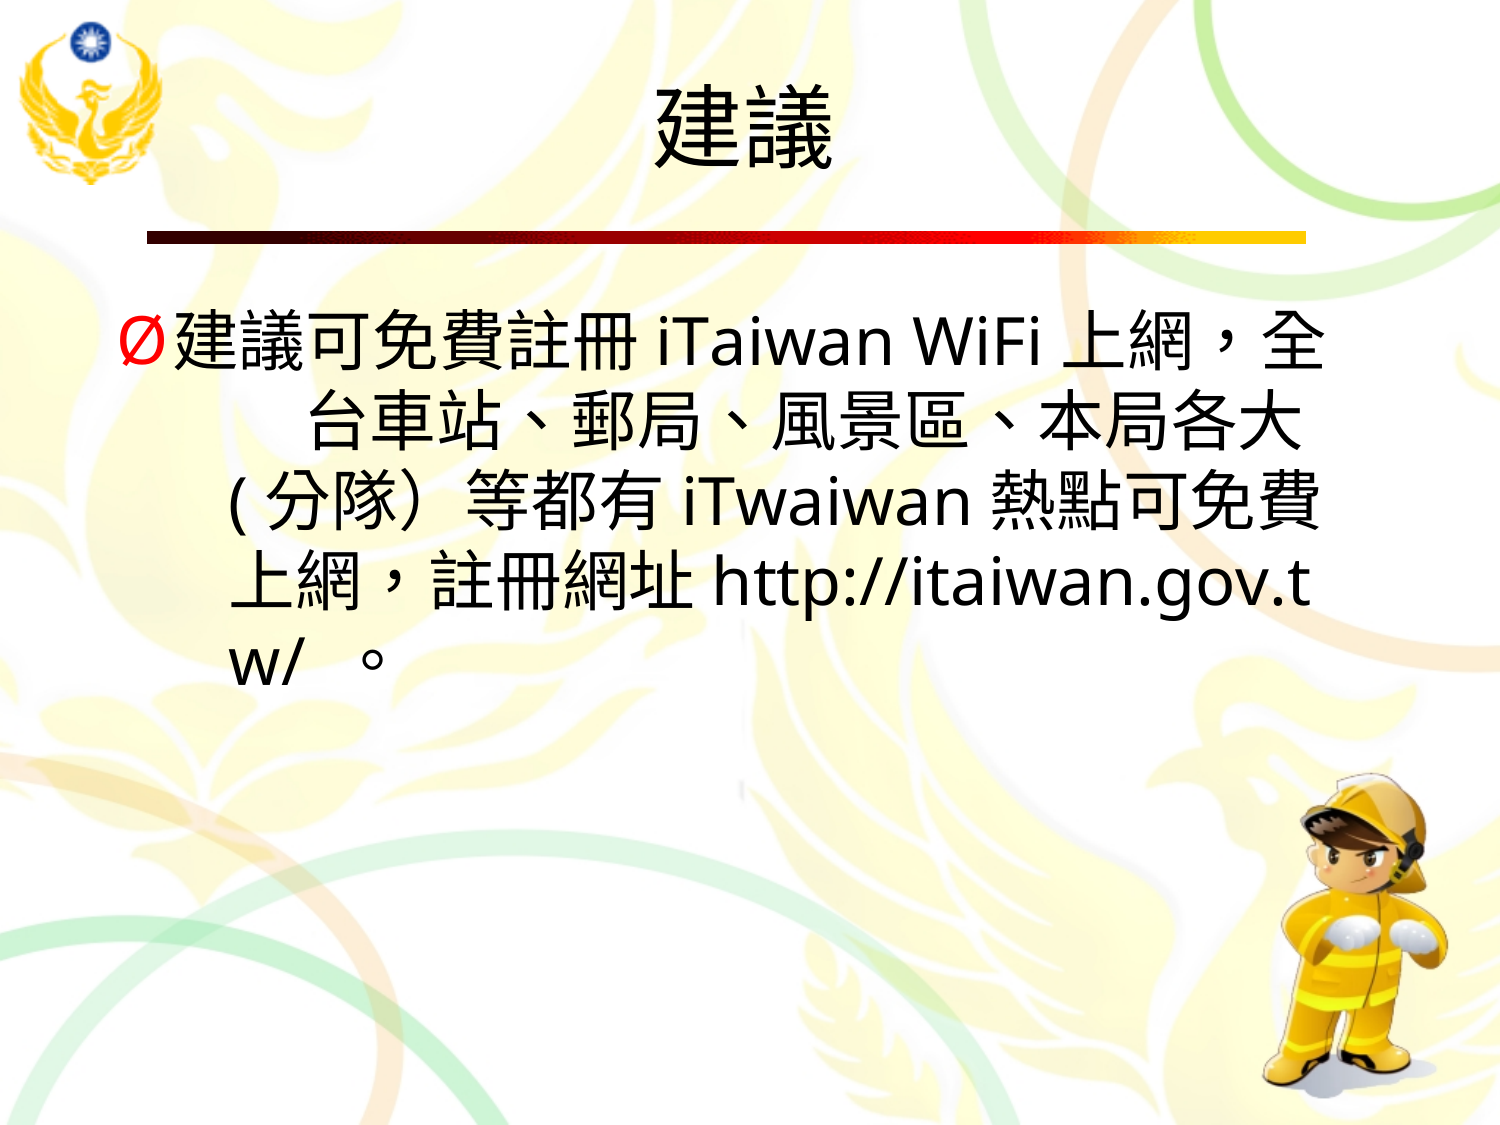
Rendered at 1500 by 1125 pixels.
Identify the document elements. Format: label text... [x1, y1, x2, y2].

list 建議可免費註冊iTaiwan WiFi上網，全 台車站、郵局、風景區、本局各大(分隊）等都有iTwaiwan熱點可免費上網，註冊網址http://itaiwan.gov.tw/ 。 [101, 290, 1377, 1071]
title 建議 [183, 31, 1305, 219]
